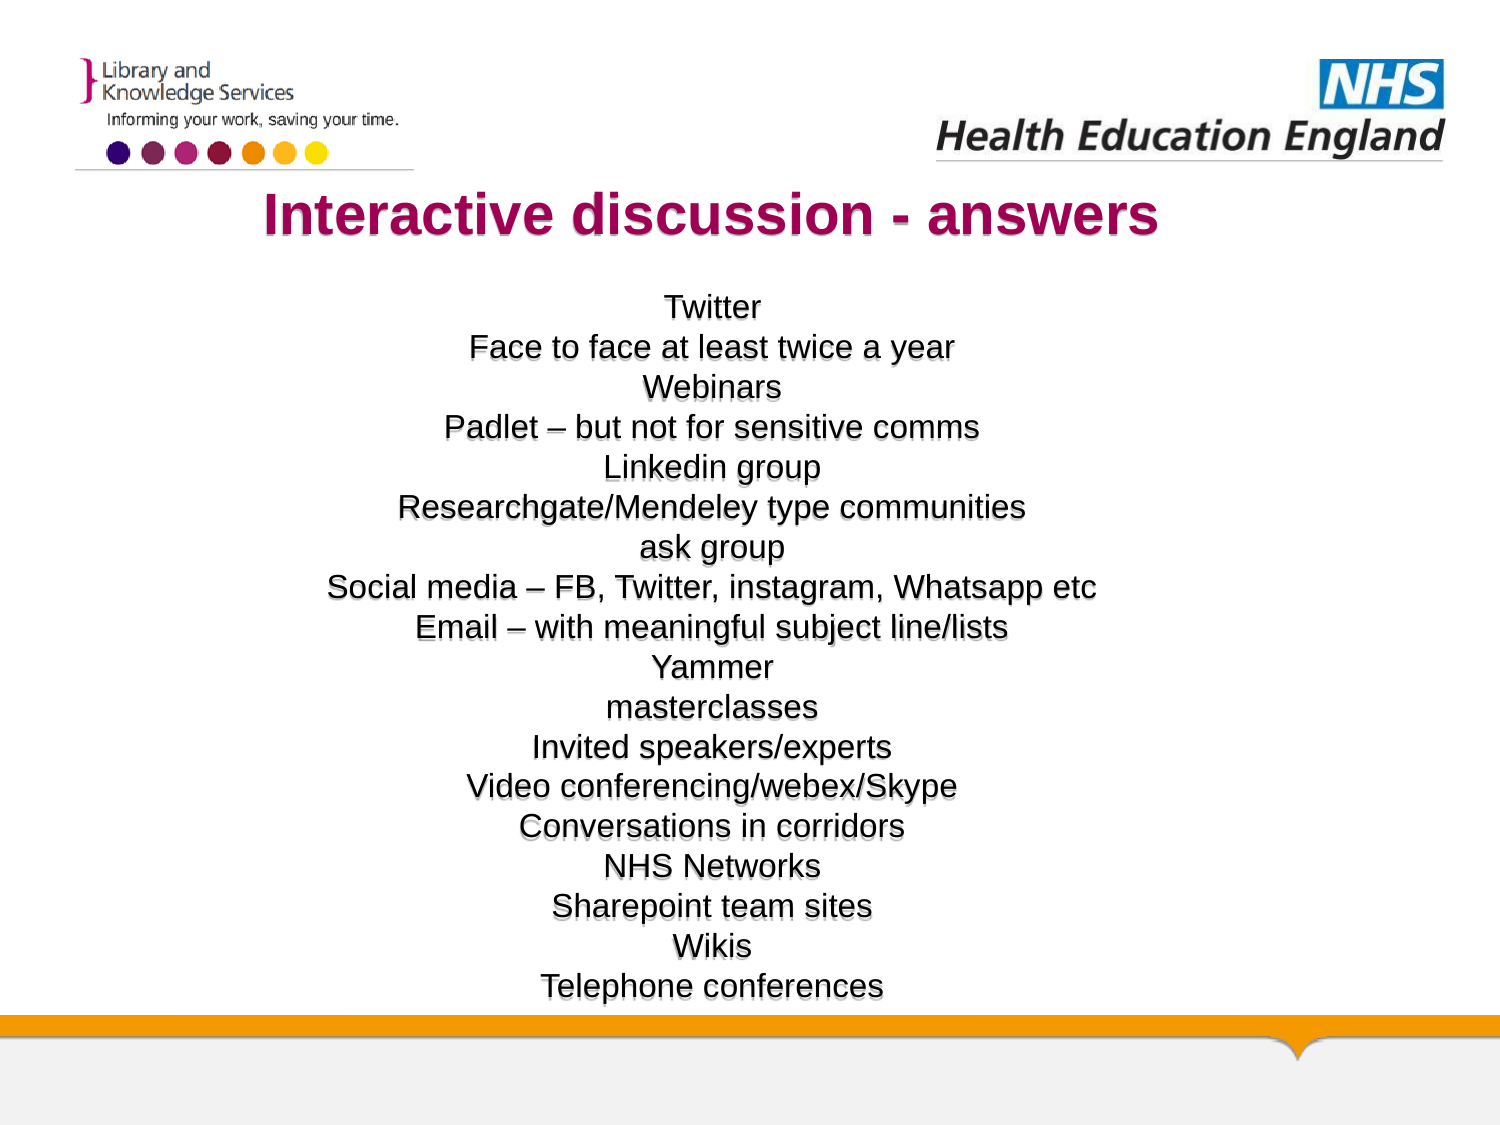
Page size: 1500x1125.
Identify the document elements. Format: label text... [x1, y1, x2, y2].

picture [75, 54, 416, 169]
title Interactive discussion - answers Twitter Face to face at least twice a year Webinars Padlet – but not for sensitive comms Linkedin group Researchgate/Mendeley type communities ask group Social media – FB, Twitter, instagram, Whatsapp etc Email – with meaningful subject line/lists Yammer masterclasses Invited speakers/experts Video conferencing/webex/Skype Conversations in corridors NHS Networks Sharepoint team sites Wikis Telephone conferences [75, 168, 1419, 280]
